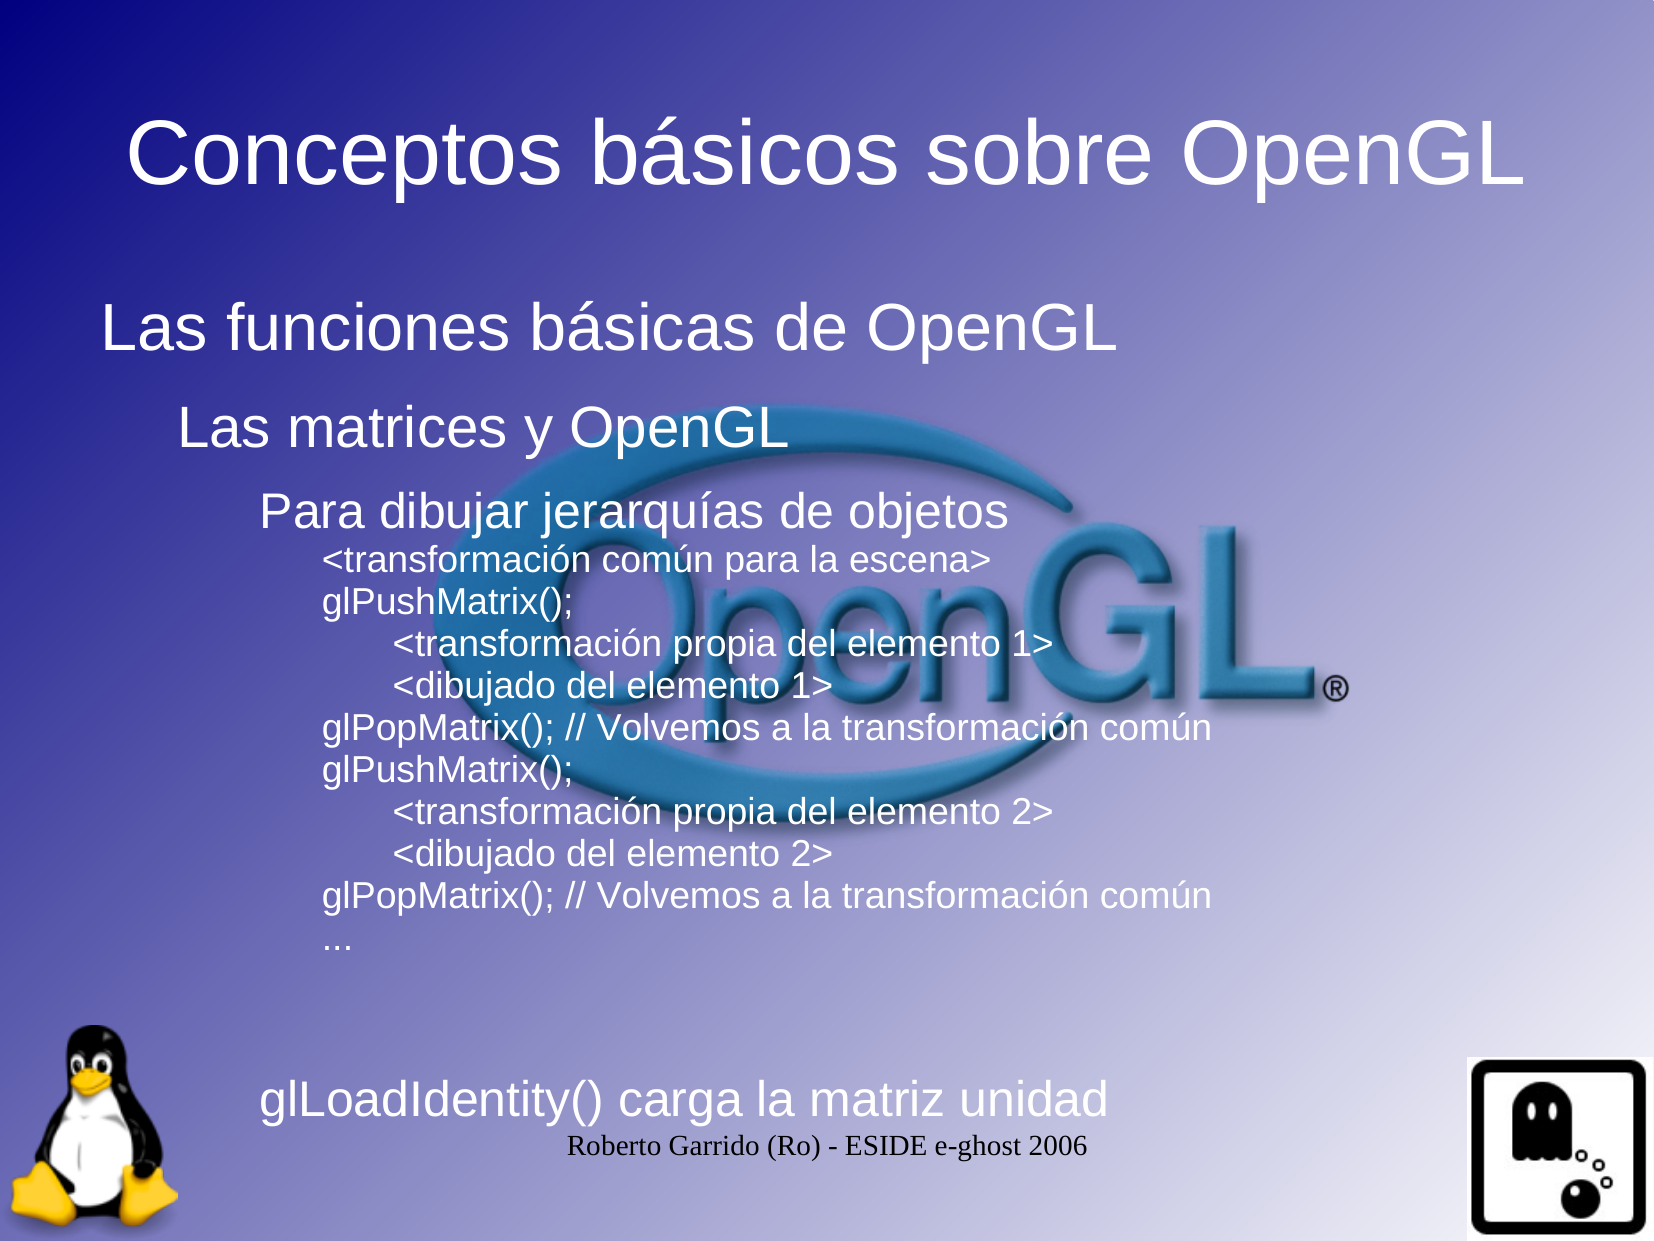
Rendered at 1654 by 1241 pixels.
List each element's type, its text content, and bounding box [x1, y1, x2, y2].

title Conceptos básicos sobre OpenGL [82, 49, 1571, 257]
picture [0, 1025, 178, 1241]
list Las funciones básicas de OpenGL Las matrices y OpenGL Para dibujar jerarquías de objetos glLoadIdentity() carga la matriz unidad [82, 290, 1571, 1127]
picture [1467, 1057, 1654, 1241]
text_box <transformación común para la escena> glPushMatrix(); <transformación propia del elemento 1> <dibujado del elemento 1> glPopMatrix(); // Volvemos a la transformación común glPushMatrix(); <transformación propia del elemento 2> <dibujado del elemento 2> glPopMatrix(); // Volvemos a la transformación común ... [59, 531, 1388, 1094]
